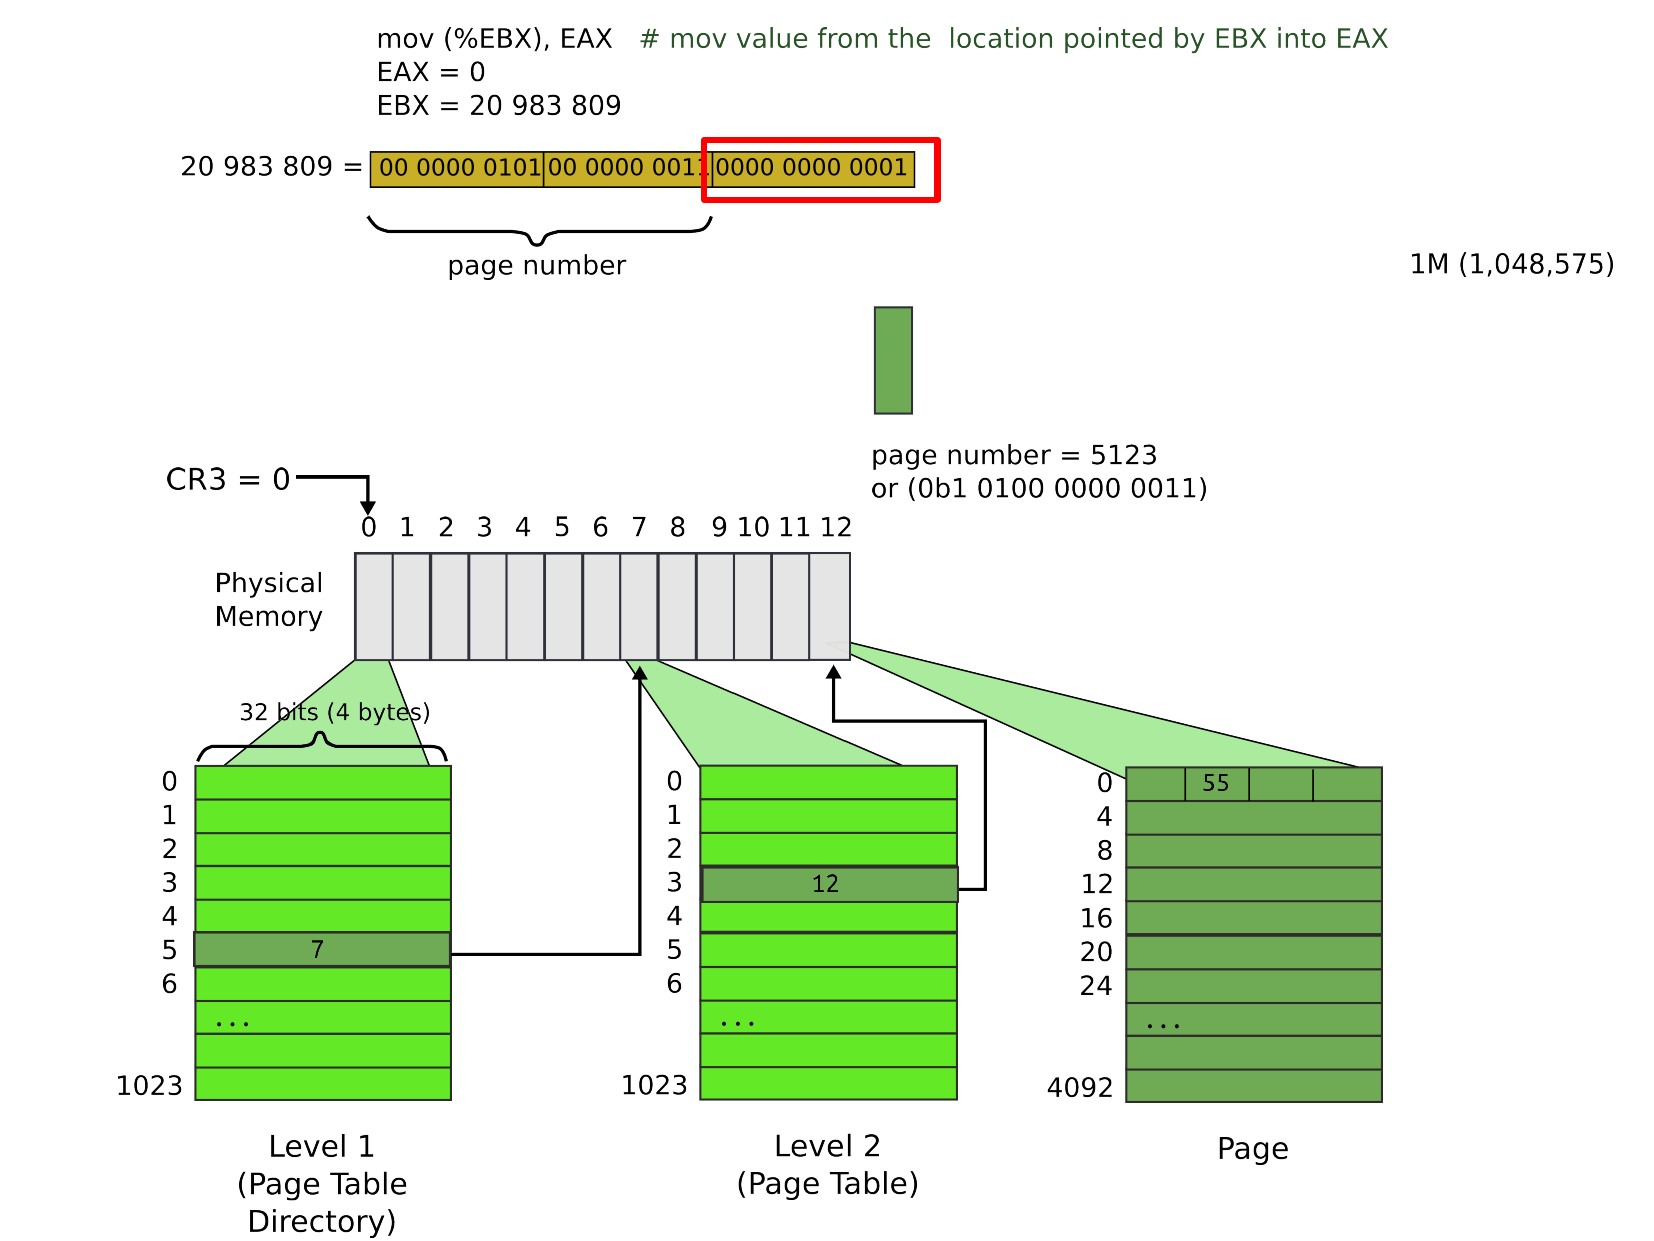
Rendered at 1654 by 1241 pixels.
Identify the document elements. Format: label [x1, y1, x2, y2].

picture [1412, 252, 1613, 277]
picture [182, 27, 1388, 188]
picture [366, 215, 713, 280]
picture [707, 143, 934, 188]
picture [118, 475, 1383, 1238]
picture [75, 298, 1564, 501]
picture [167, 467, 289, 490]
